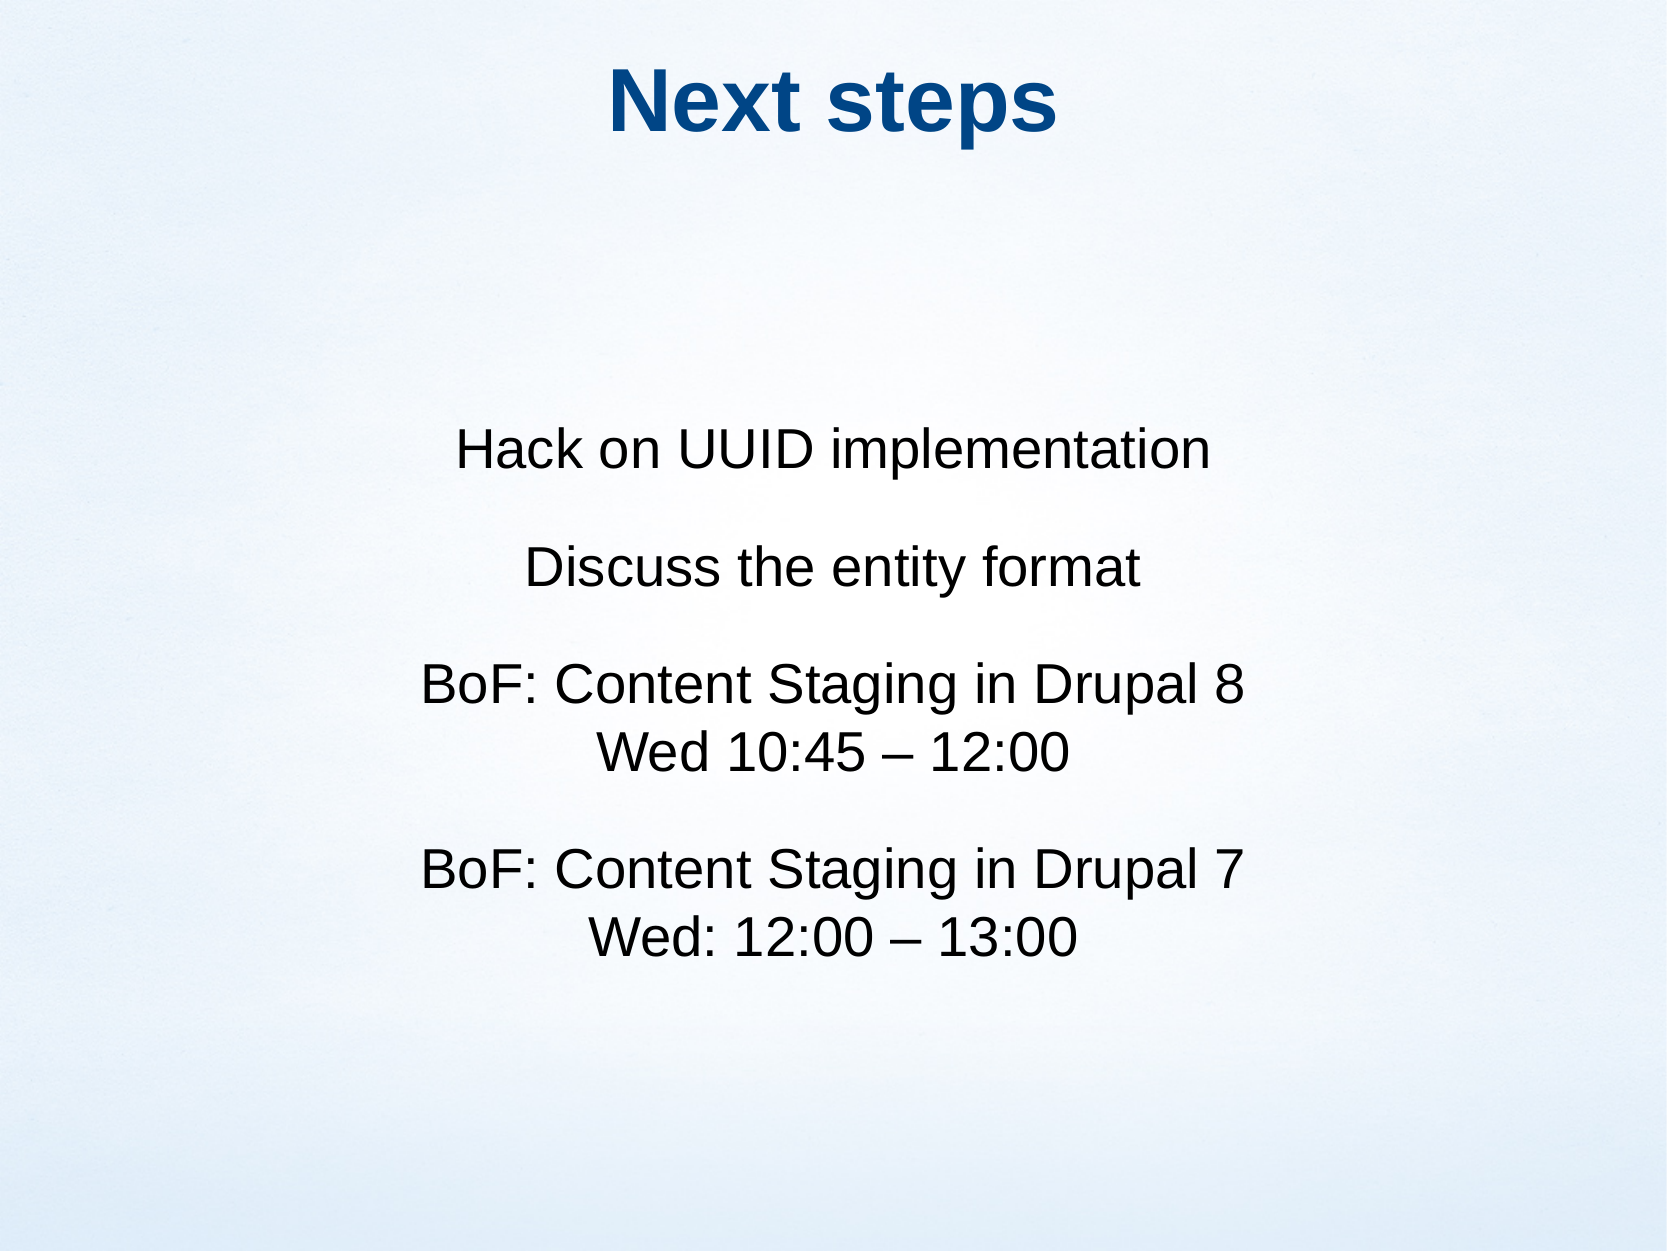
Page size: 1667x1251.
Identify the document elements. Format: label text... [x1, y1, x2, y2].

picture [0, 0, 1667, 1251]
list Hack on UUID implementation Discuss the entity format BoF: Content Staging in Drupal 8 Wed 10:45 – 12:00 BoF: Content Staging in Drupal 7 Wed: 12:00 – 13:00 [132, 412, 1534, 976]
title Next steps [40, 50, 1627, 201]
